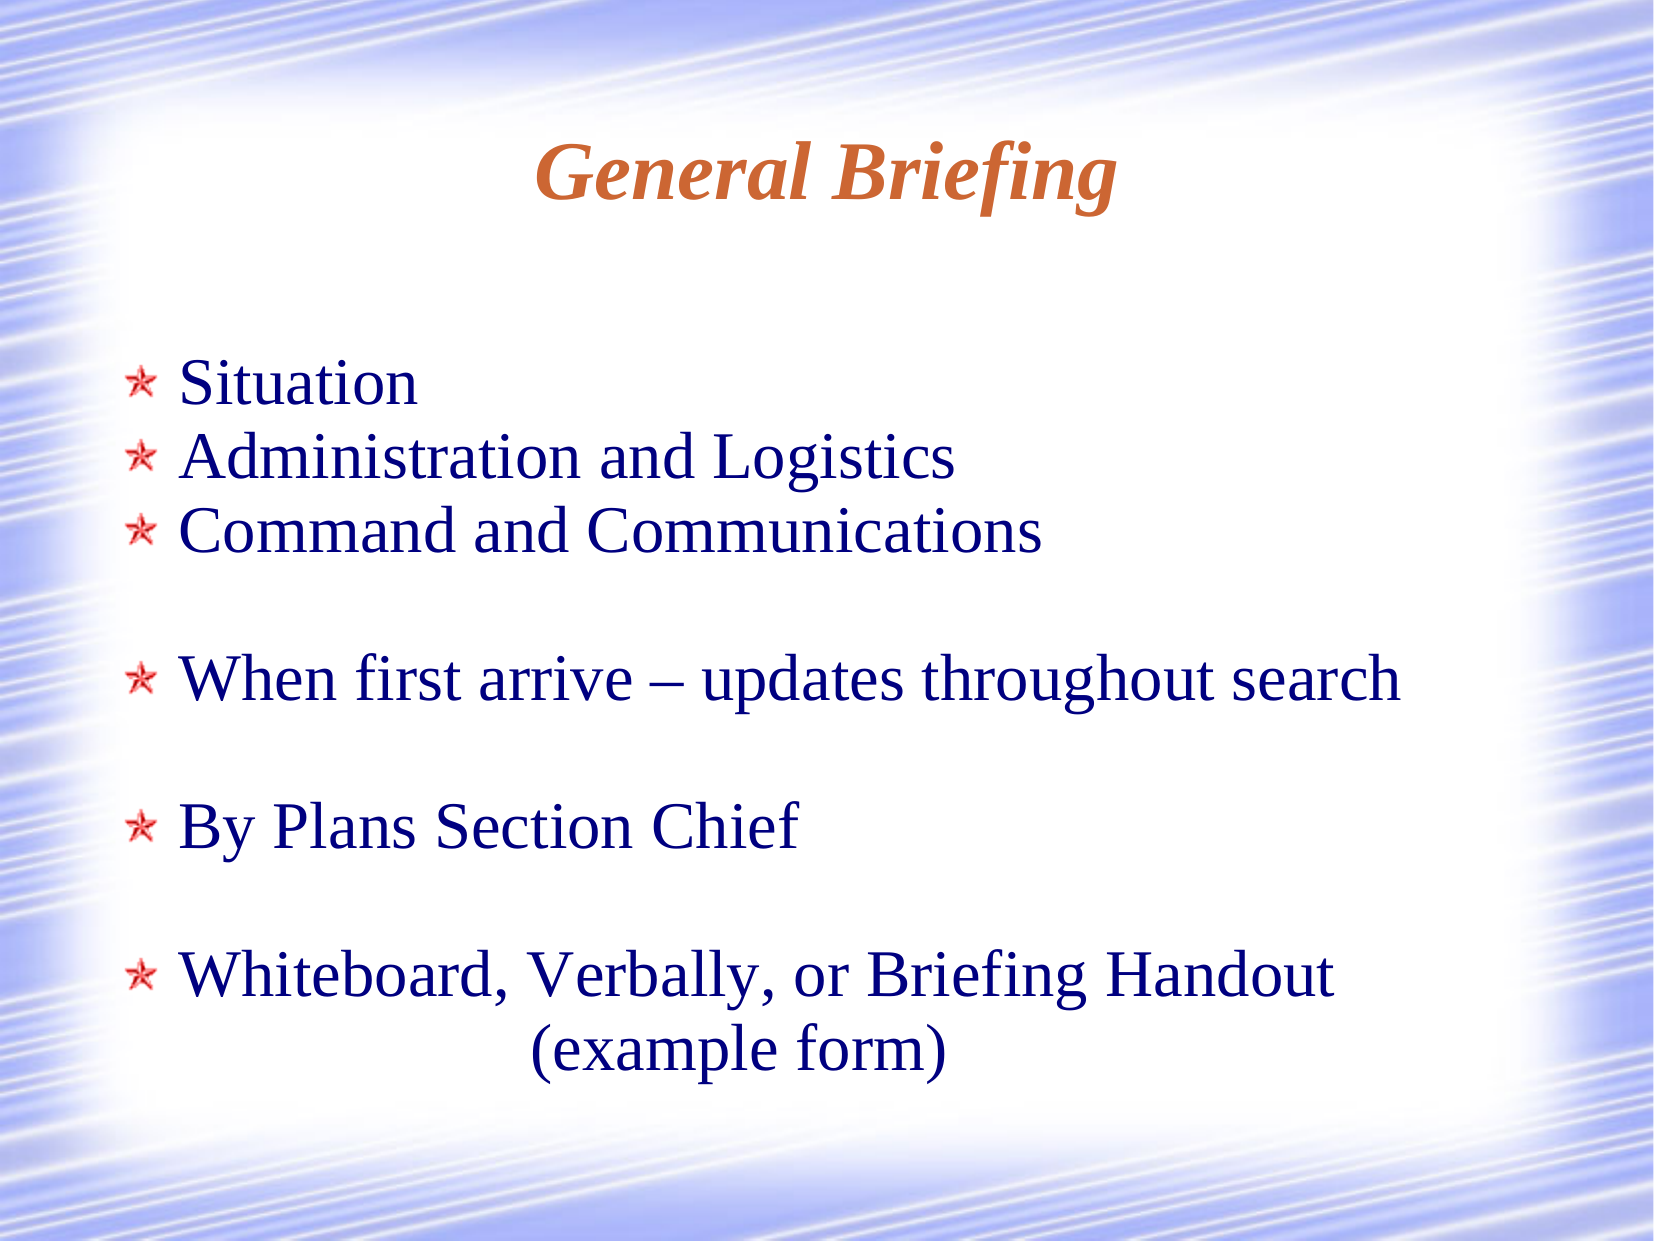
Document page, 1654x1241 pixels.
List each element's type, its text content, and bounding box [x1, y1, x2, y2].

title General Briefing [121, 67, 1534, 275]
list Situation Administration and Logistics Command and Communications When first arrive – updates throughout search By Plans Section Chief Whiteboard, Verbally, or Briefing Handout (example form) [121, 344, 1534, 1086]
picture [0, 0, 1654, 1241]
